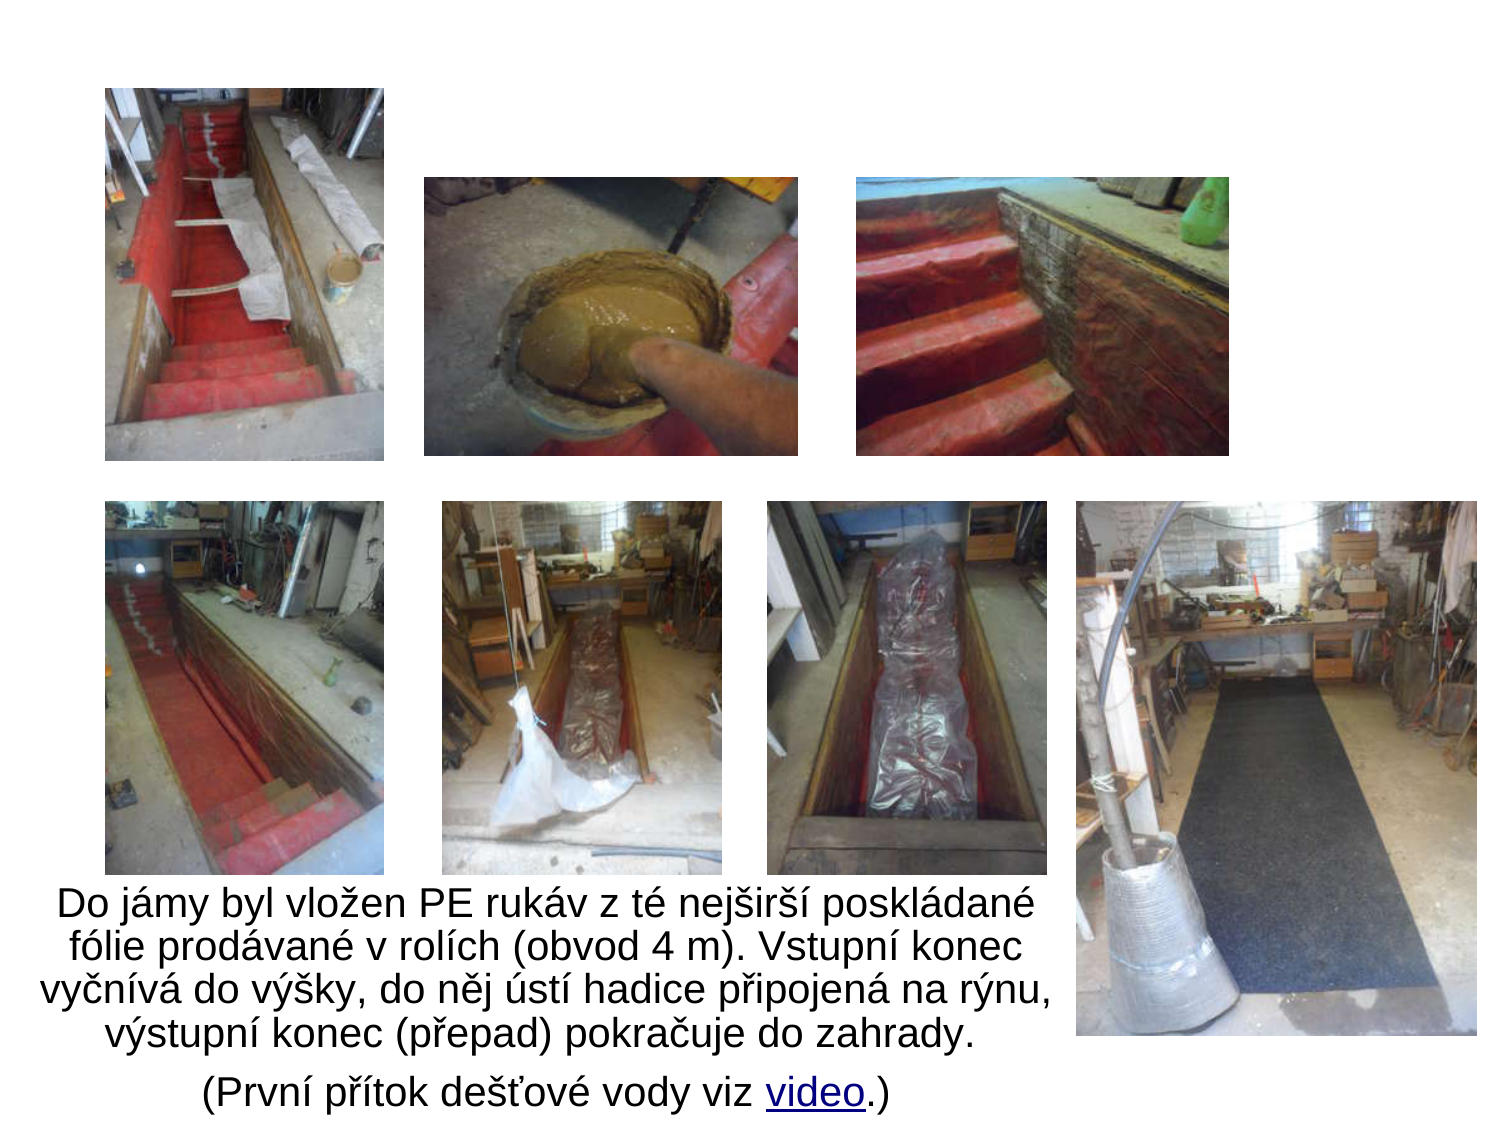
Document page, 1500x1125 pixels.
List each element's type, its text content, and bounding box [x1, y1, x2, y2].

picture [1076, 501, 1477, 1036]
picture [767, 501, 1047, 875]
picture [856, 177, 1229, 456]
subtitle Do jámy byl vložen PE rukáv z té nejširší poskládané fólie prodávané v rolích (obvod 4 m). Vstupní konec vyčnívá do výšky, do něj ústí hadice připojená na rýnu, výstupní konec (přepad) pokračuje do zahrady. (První přítok dešťové vody viz video.) [29, 880, 1063, 1119]
picture [105, 88, 384, 462]
picture [105, 501, 384, 875]
picture [442, 501, 722, 875]
picture [424, 177, 798, 456]
